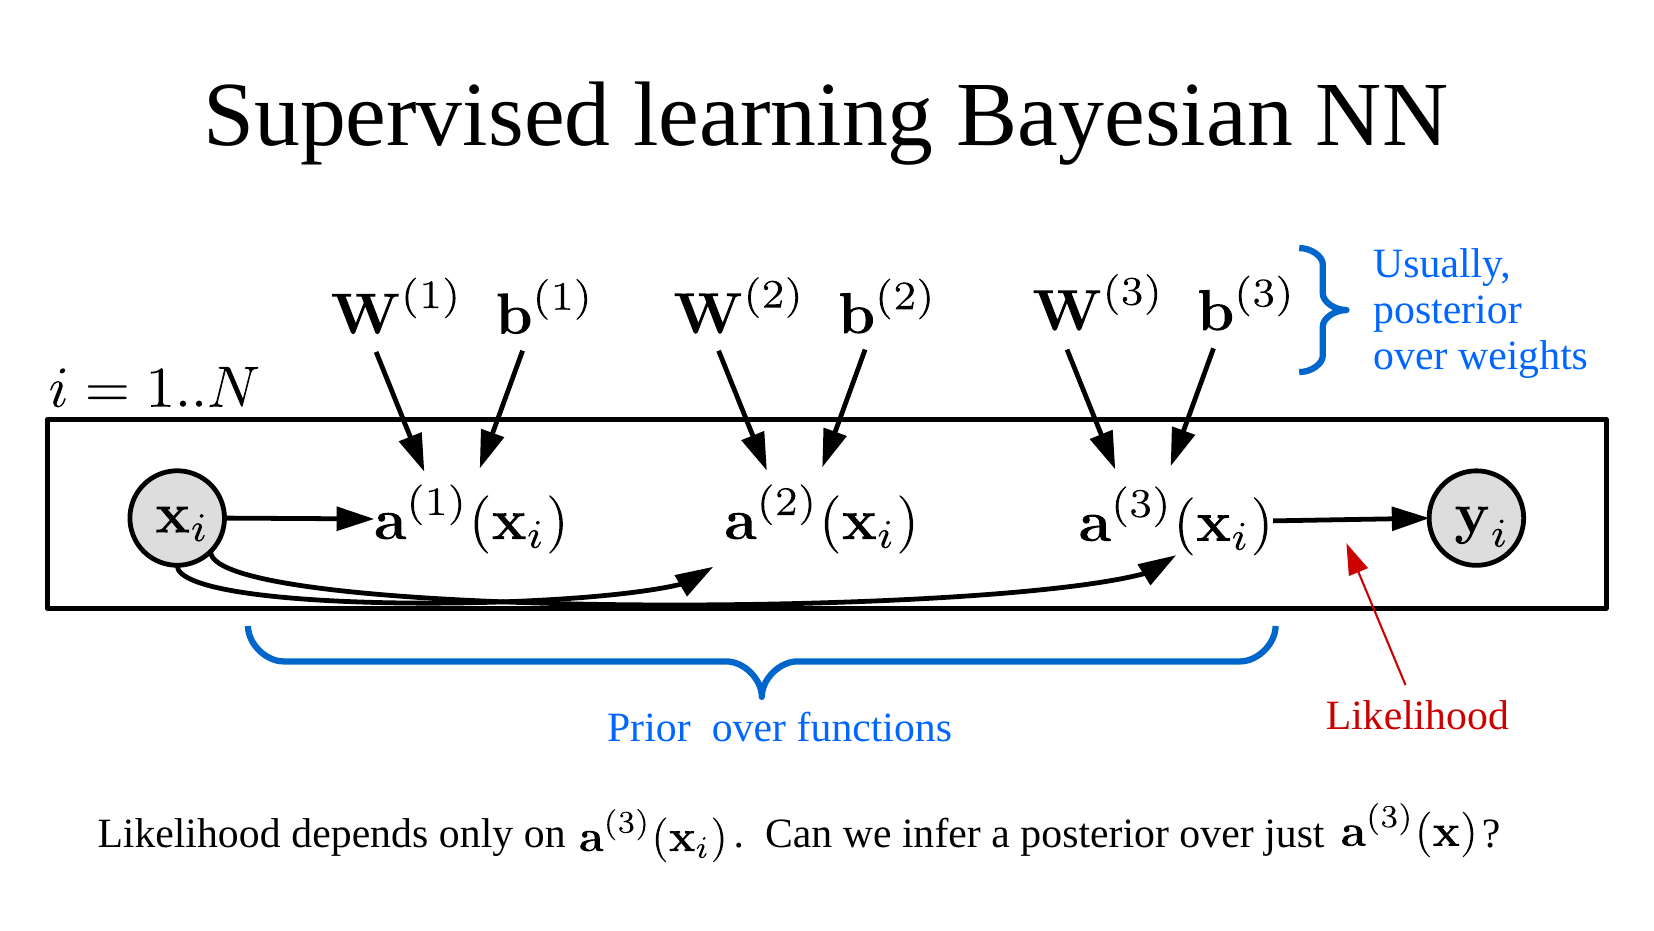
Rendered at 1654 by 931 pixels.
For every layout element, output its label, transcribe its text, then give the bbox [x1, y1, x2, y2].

text_box [48, 366, 260, 408]
text_box [129, 470, 225, 566]
text_box Likelihood [1311, 685, 1548, 793]
text_box Prior over functions [592, 696, 993, 803]
text_box Usually, posterior over weights [1358, 232, 1603, 387]
text_box [1032, 274, 1294, 331]
text_box [1078, 486, 1274, 556]
text_box [373, 484, 569, 554]
text_box Likelihood depends only on . Can we infer a posterior over just ? [82, 803, 1560, 911]
text_box [1429, 470, 1524, 566]
text_box [1340, 803, 1478, 858]
text_box [330, 277, 592, 335]
text_box [578, 808, 728, 863]
title Supervised learning Bayesian NN [82, 37, 1571, 193]
text_box [724, 484, 919, 554]
text_box [673, 277, 935, 334]
